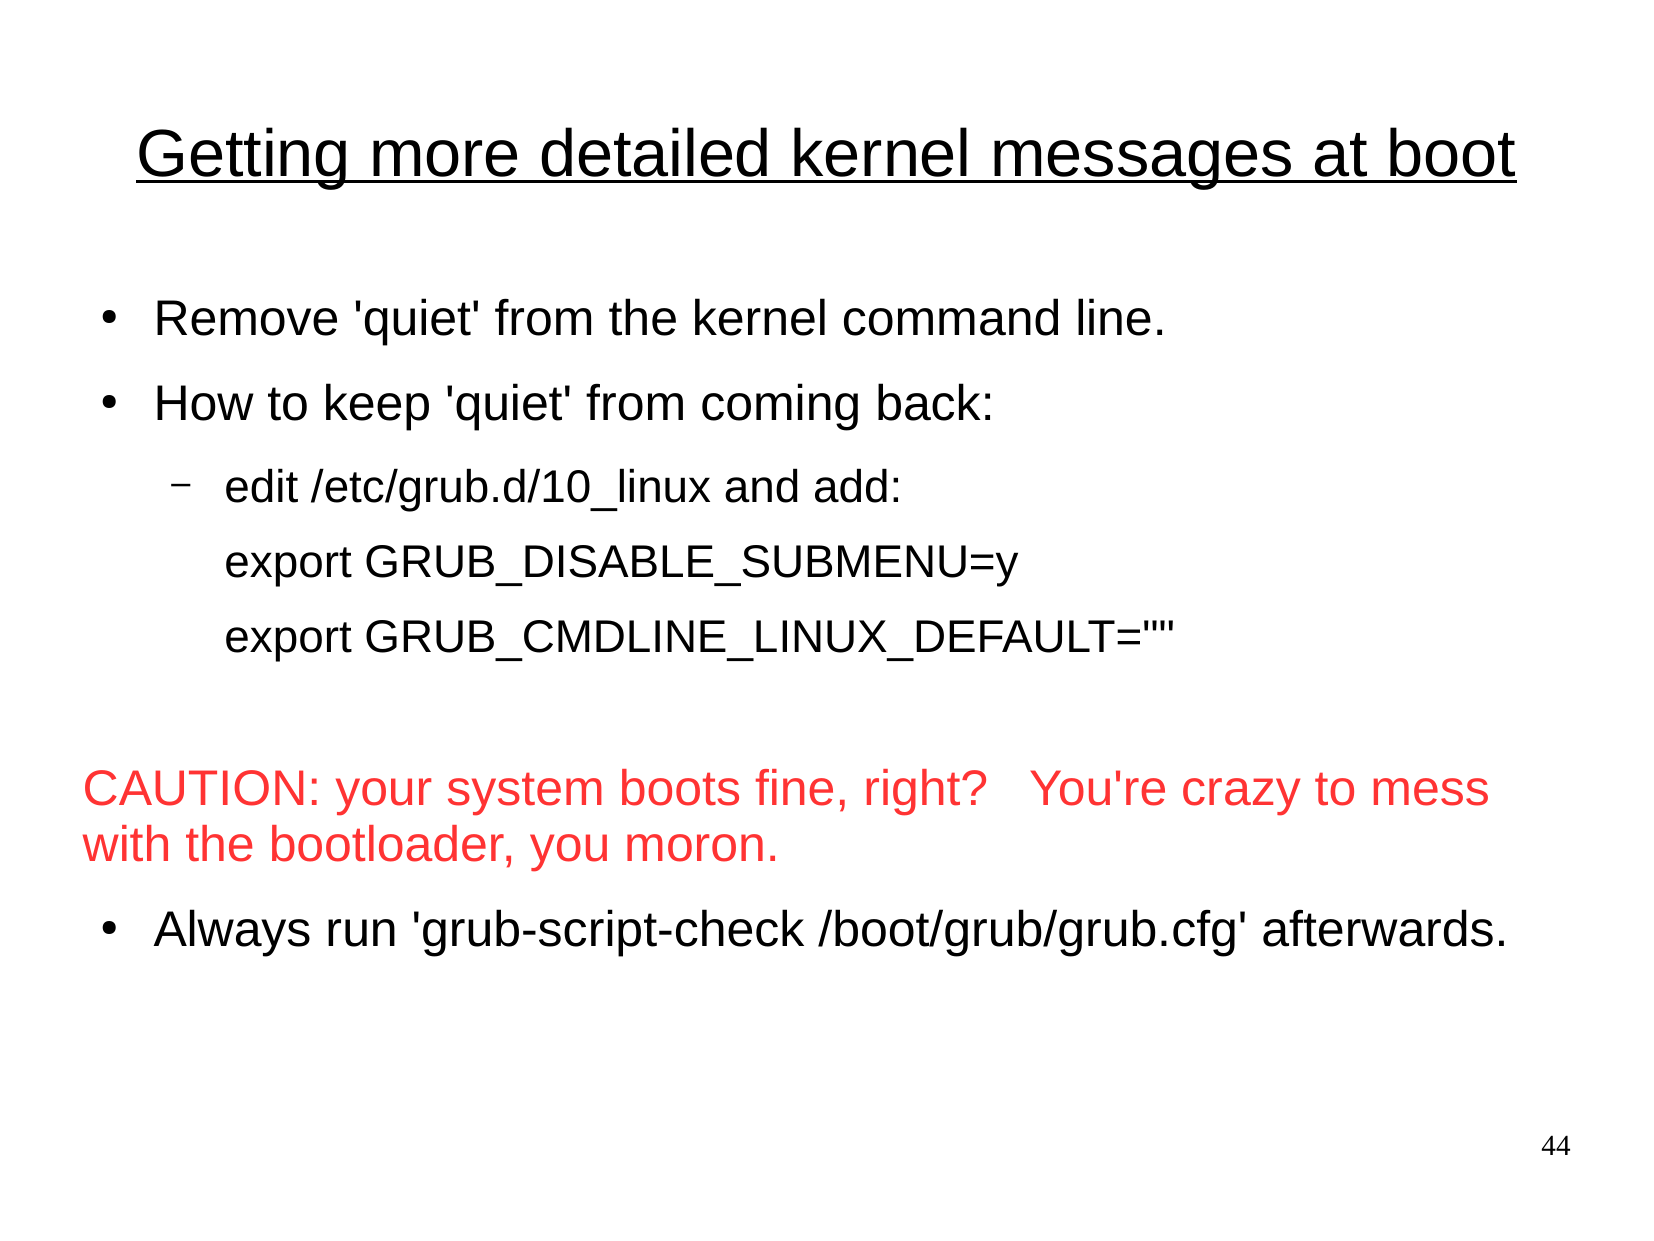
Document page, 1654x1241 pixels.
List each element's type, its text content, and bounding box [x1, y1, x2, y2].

title Getting more detailed kernel messages at boot [82, 49, 1571, 257]
list Remove 'quiet' from the kernel command line. How to keep 'quiet' from coming back: edit /etc/grub.d/10_linux and add: export GRUB_DISABLE_SUBMENU=y export GRUB_CMDLINE_LINUX_DEFAULT="" CAUTION: your system boots fine, right? You're crazy to mess with the bootloader, you moron. Always run 'grub-script-check /boot/grub/grub.cfg' afterwards. [82, 290, 1571, 1010]
